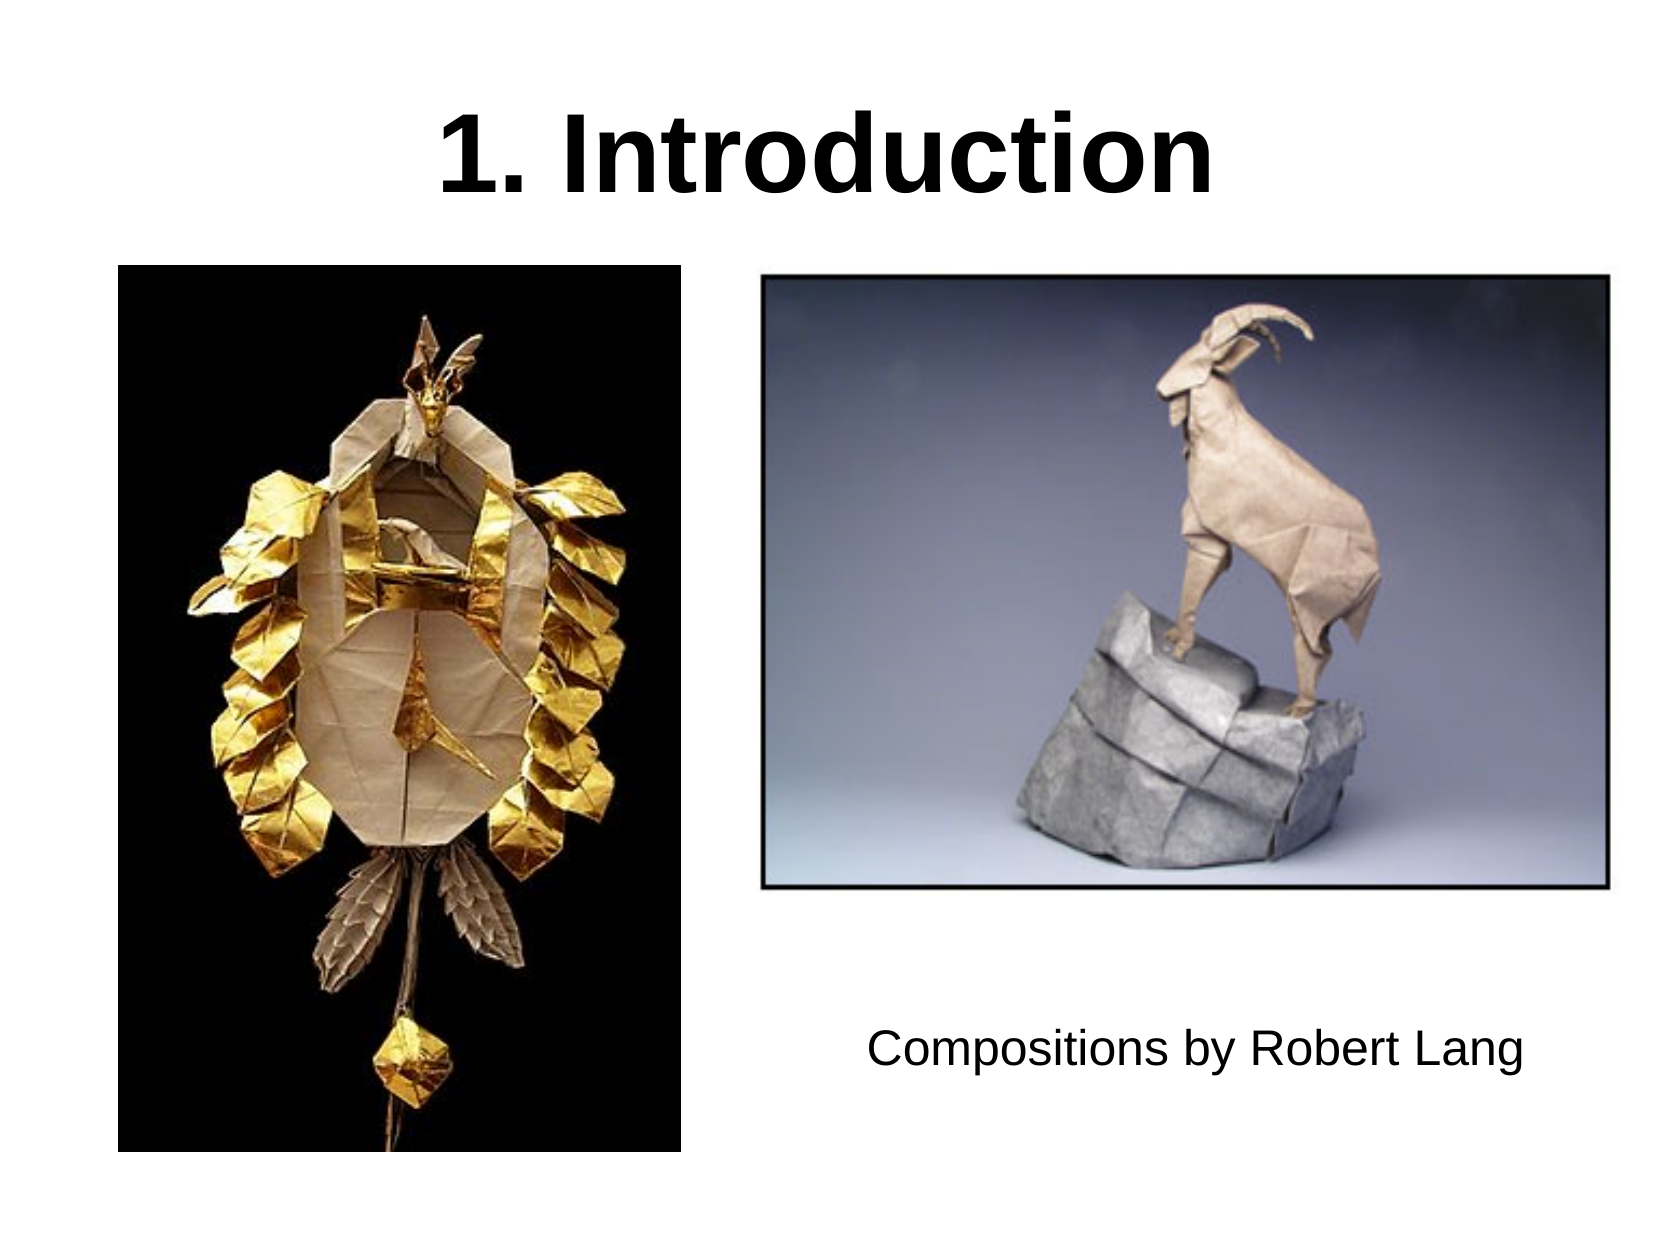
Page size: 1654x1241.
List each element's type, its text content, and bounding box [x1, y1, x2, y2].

title 1. Introduction [82, 49, 1571, 257]
picture [738, 265, 1625, 916]
picture [118, 265, 681, 1152]
title Compositions by Robert Lang [767, 1003, 1625, 1093]
